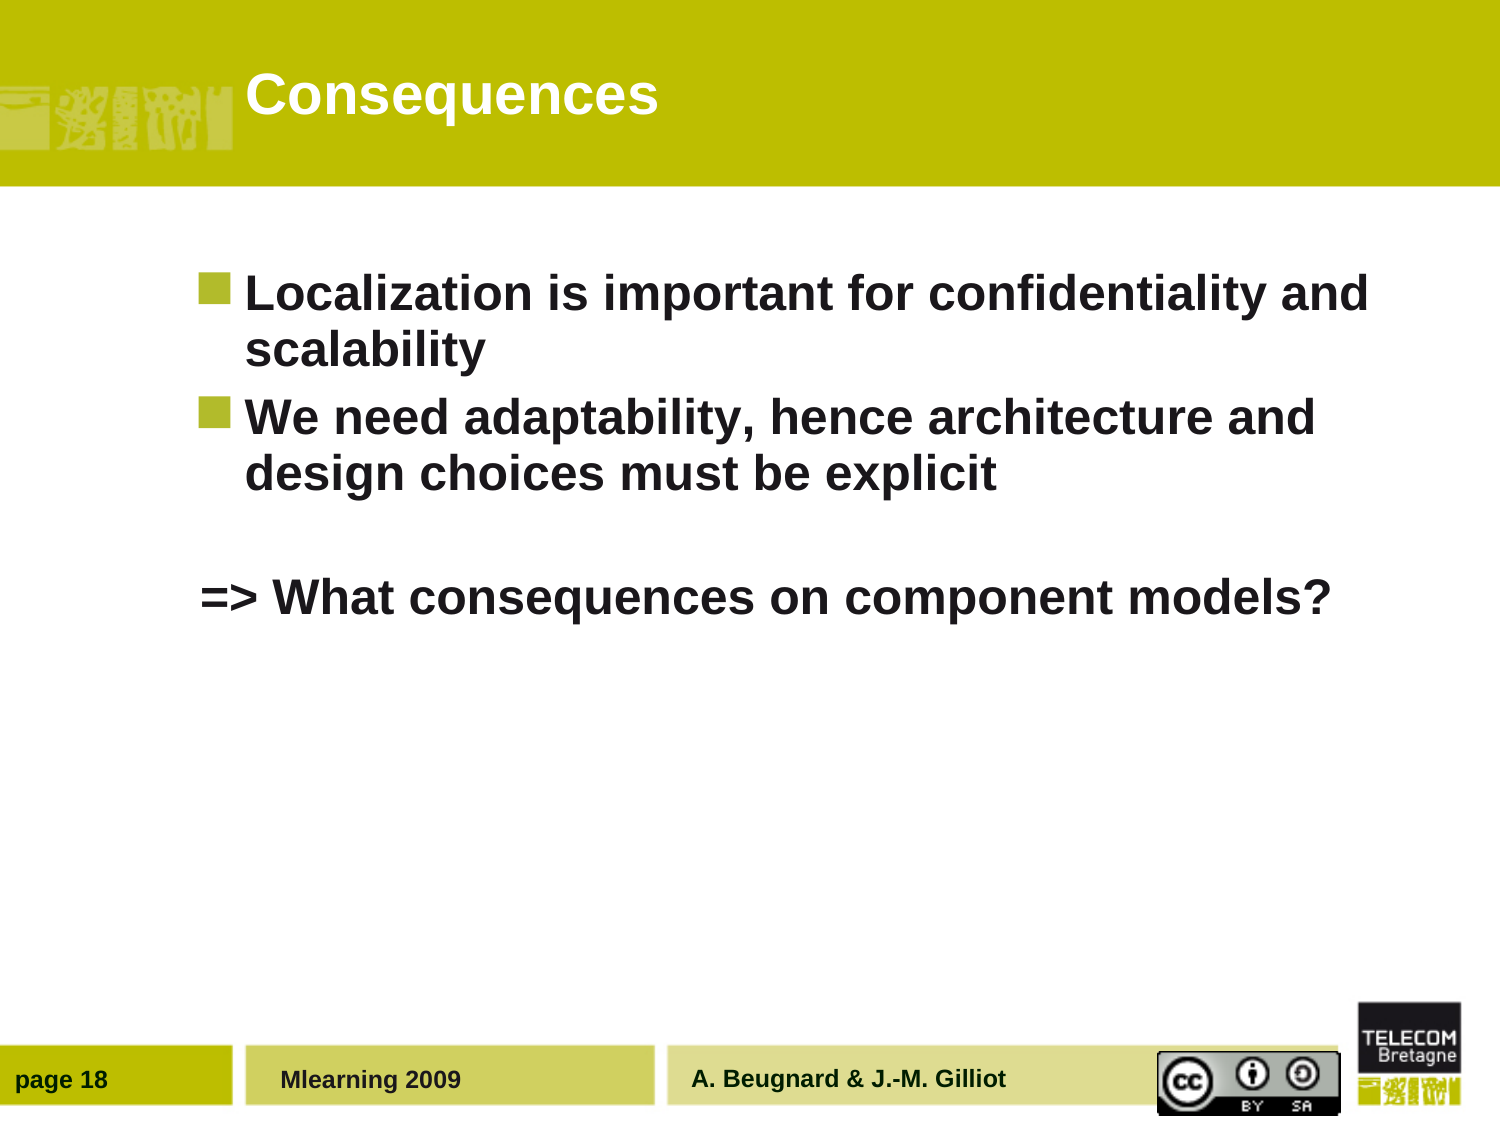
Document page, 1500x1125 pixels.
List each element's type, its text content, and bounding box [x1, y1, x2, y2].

title Consequences [245, 31, 1459, 158]
picture [0, 0, 1500, 1125]
list Localization is important for confidentiality and scalability We need adaptability, hence architecture and design choices must be explicit => What consequences on component models? [200, 265, 1459, 1002]
